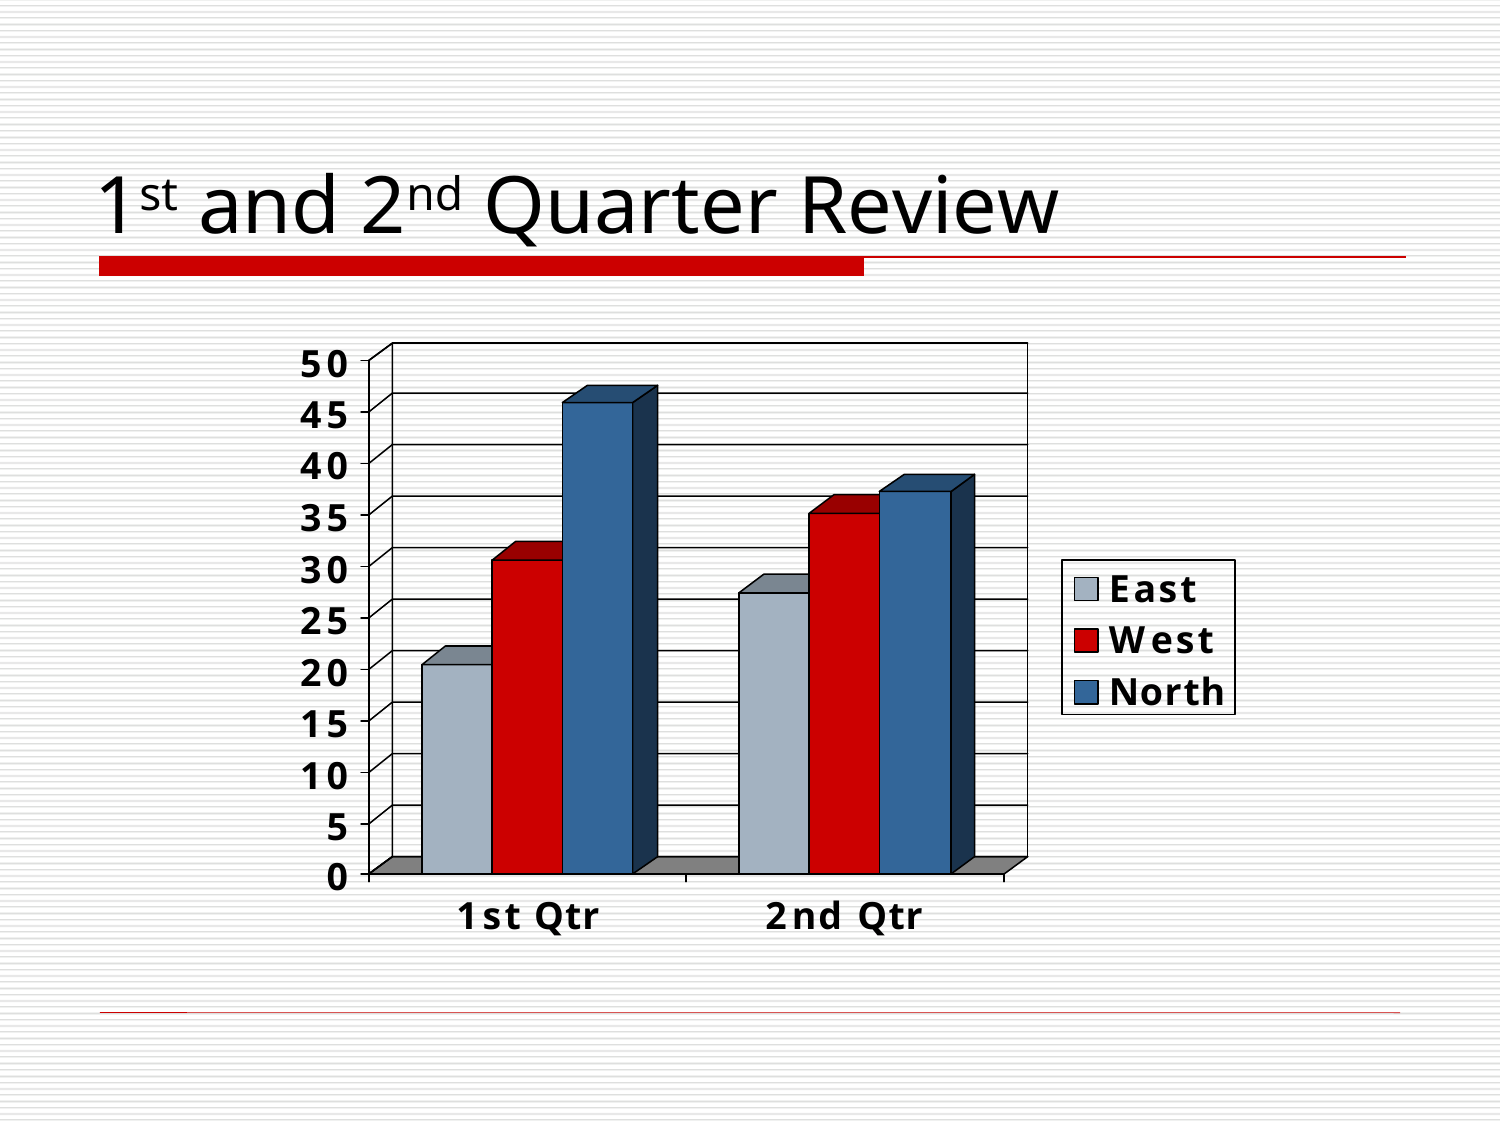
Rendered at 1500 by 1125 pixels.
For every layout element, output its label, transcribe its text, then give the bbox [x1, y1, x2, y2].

title 1st and 2nd Quarter Review [94, 49, 1407, 250]
picture [0, 0, 1500, 1125]
chart [251, 304, 1251, 971]
